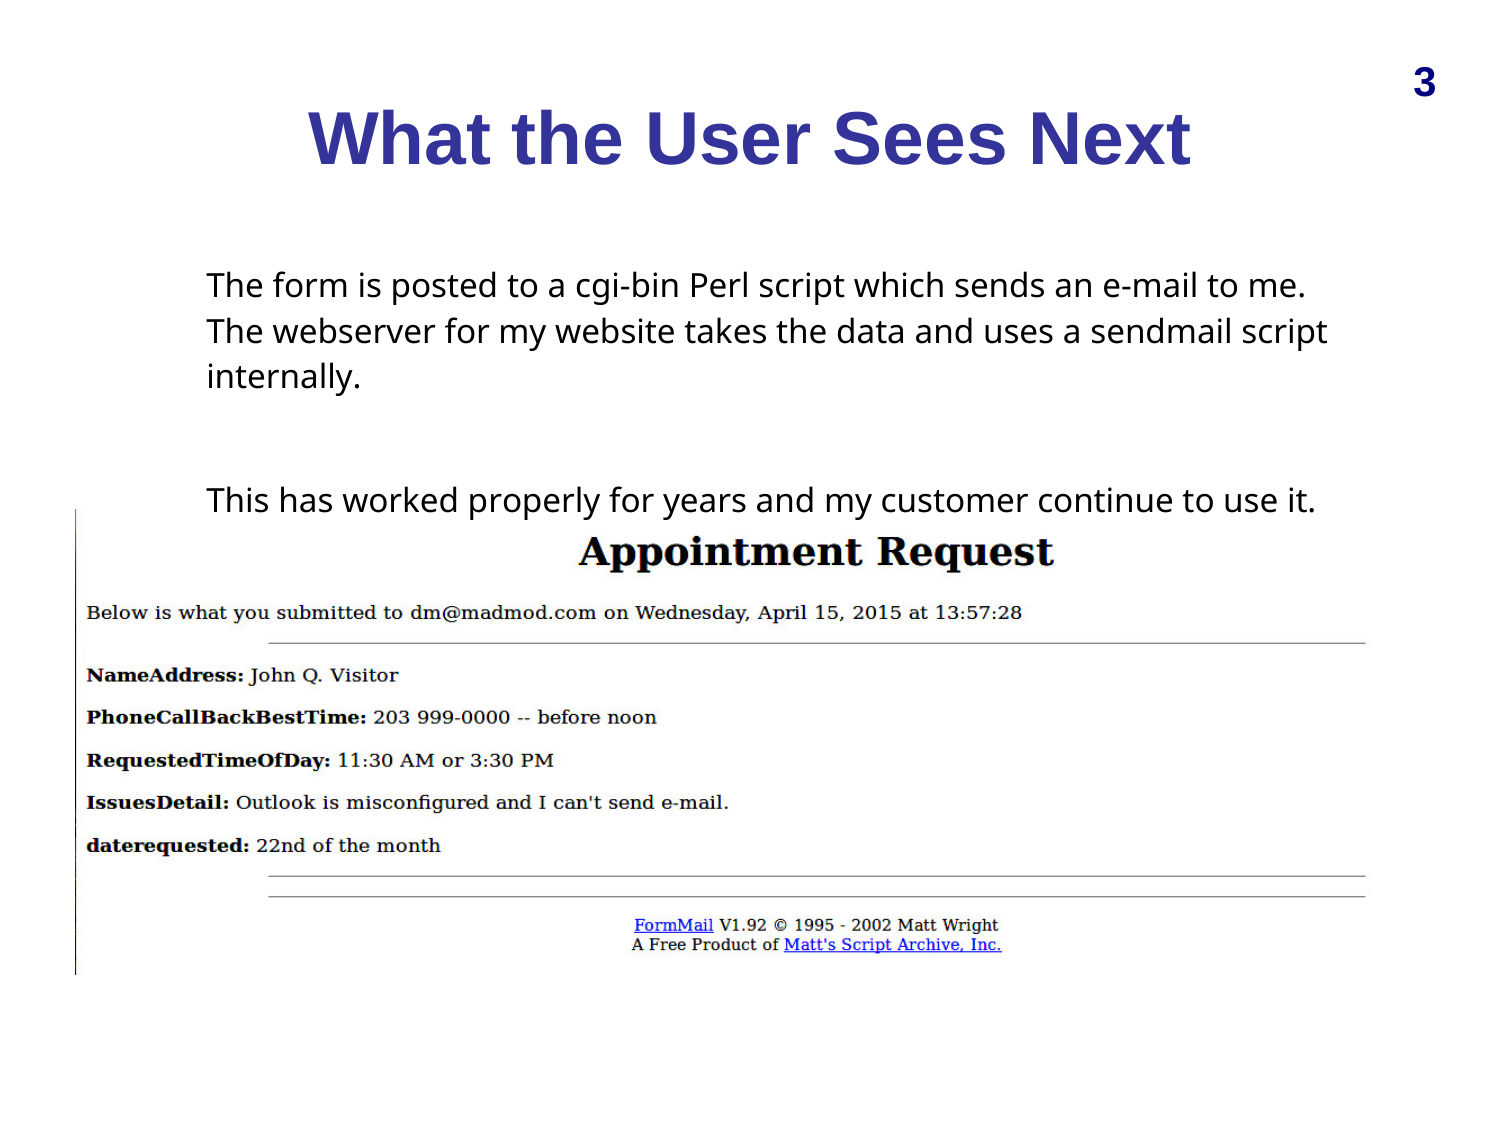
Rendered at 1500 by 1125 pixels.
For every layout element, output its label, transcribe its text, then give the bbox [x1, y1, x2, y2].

title What the User Sees Next [75, 45, 1426, 233]
list The form is posted to a cgi-bin Perl script which sends an e-mail to me. The webserver for my website takes the data and uses a sendmail script internally. This has worked properly for years and my customer continue to use it. [150, 262, 1351, 444]
picture [75, 509, 1388, 976]
text_box 3 [1387, 47, 1463, 113]
